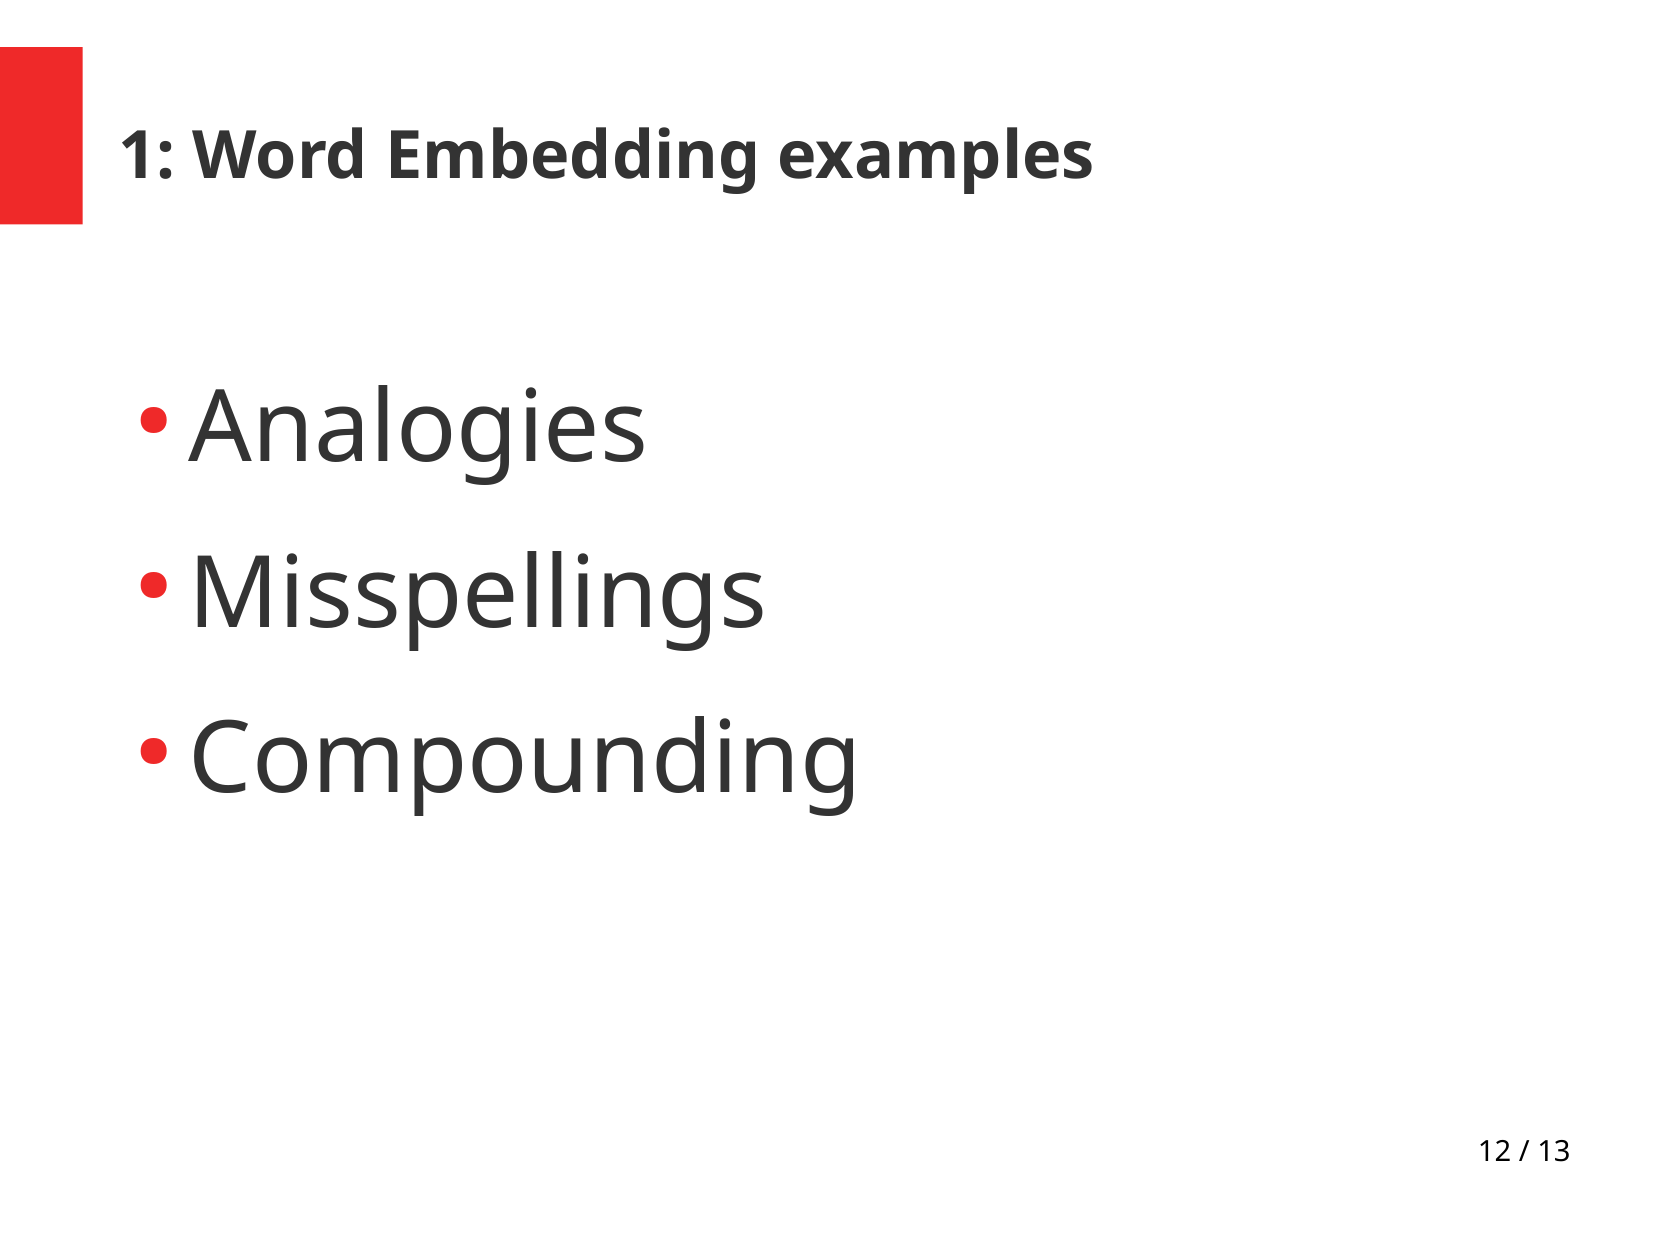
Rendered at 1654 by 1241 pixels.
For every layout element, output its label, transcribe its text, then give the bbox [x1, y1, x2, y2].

list Analogies Misspellings Compounding [118, 354, 1536, 1074]
title 1: Word Embedding examples [118, 49, 1571, 257]
